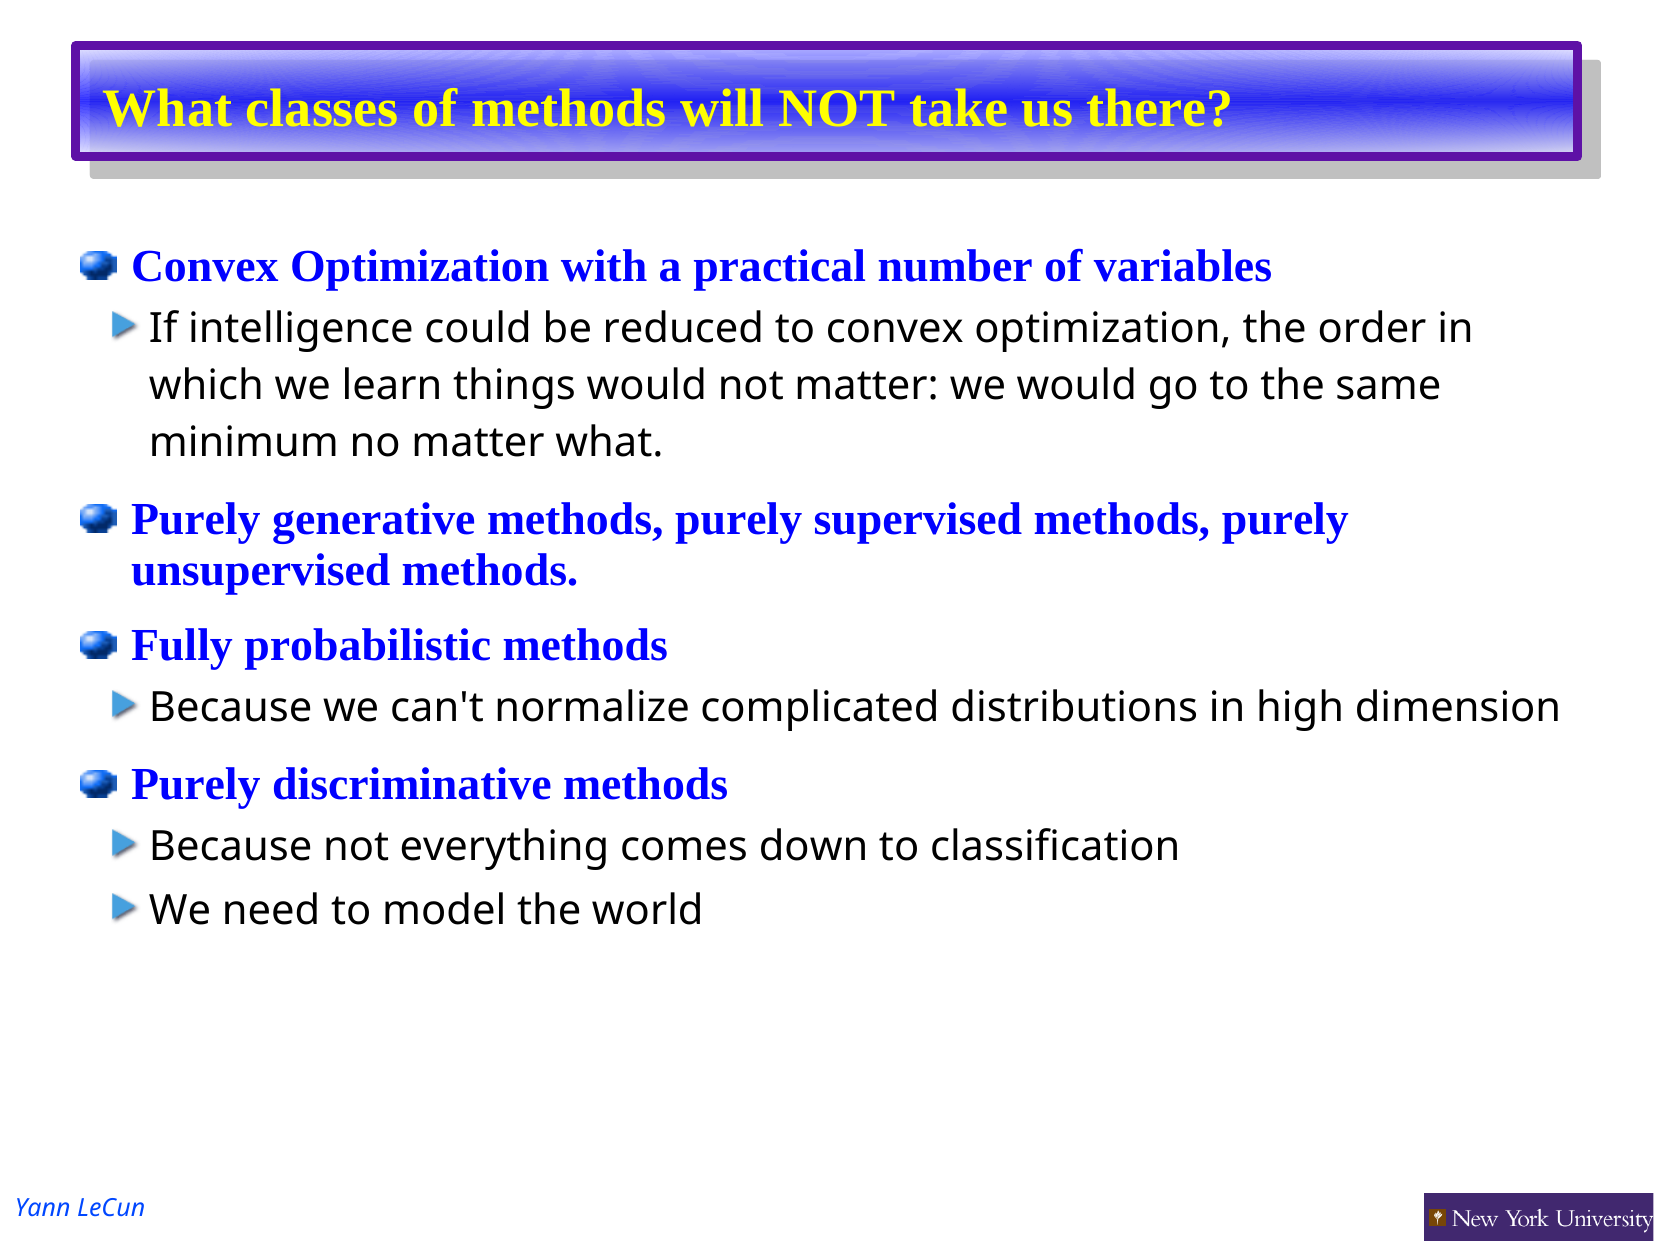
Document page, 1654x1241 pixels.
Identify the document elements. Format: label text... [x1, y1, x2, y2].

picture [1424, 1193, 1654, 1241]
list Convex Optimization with a practical number of variables If intelligence could be reduced to convex optimization, the order in which we learn things would not matter: we would go to the same minimum no matter what. Purely generative methods, purely supervised methods, purely unsupervised methods. Fully probabilistic methods Because we can't normalize complicated distributions in high dimension Purely discriminative methods Because not everything comes down to classification We need to model the world [80, 240, 1574, 1153]
title What classes of methods will NOT take us there? [75, 45, 1578, 157]
